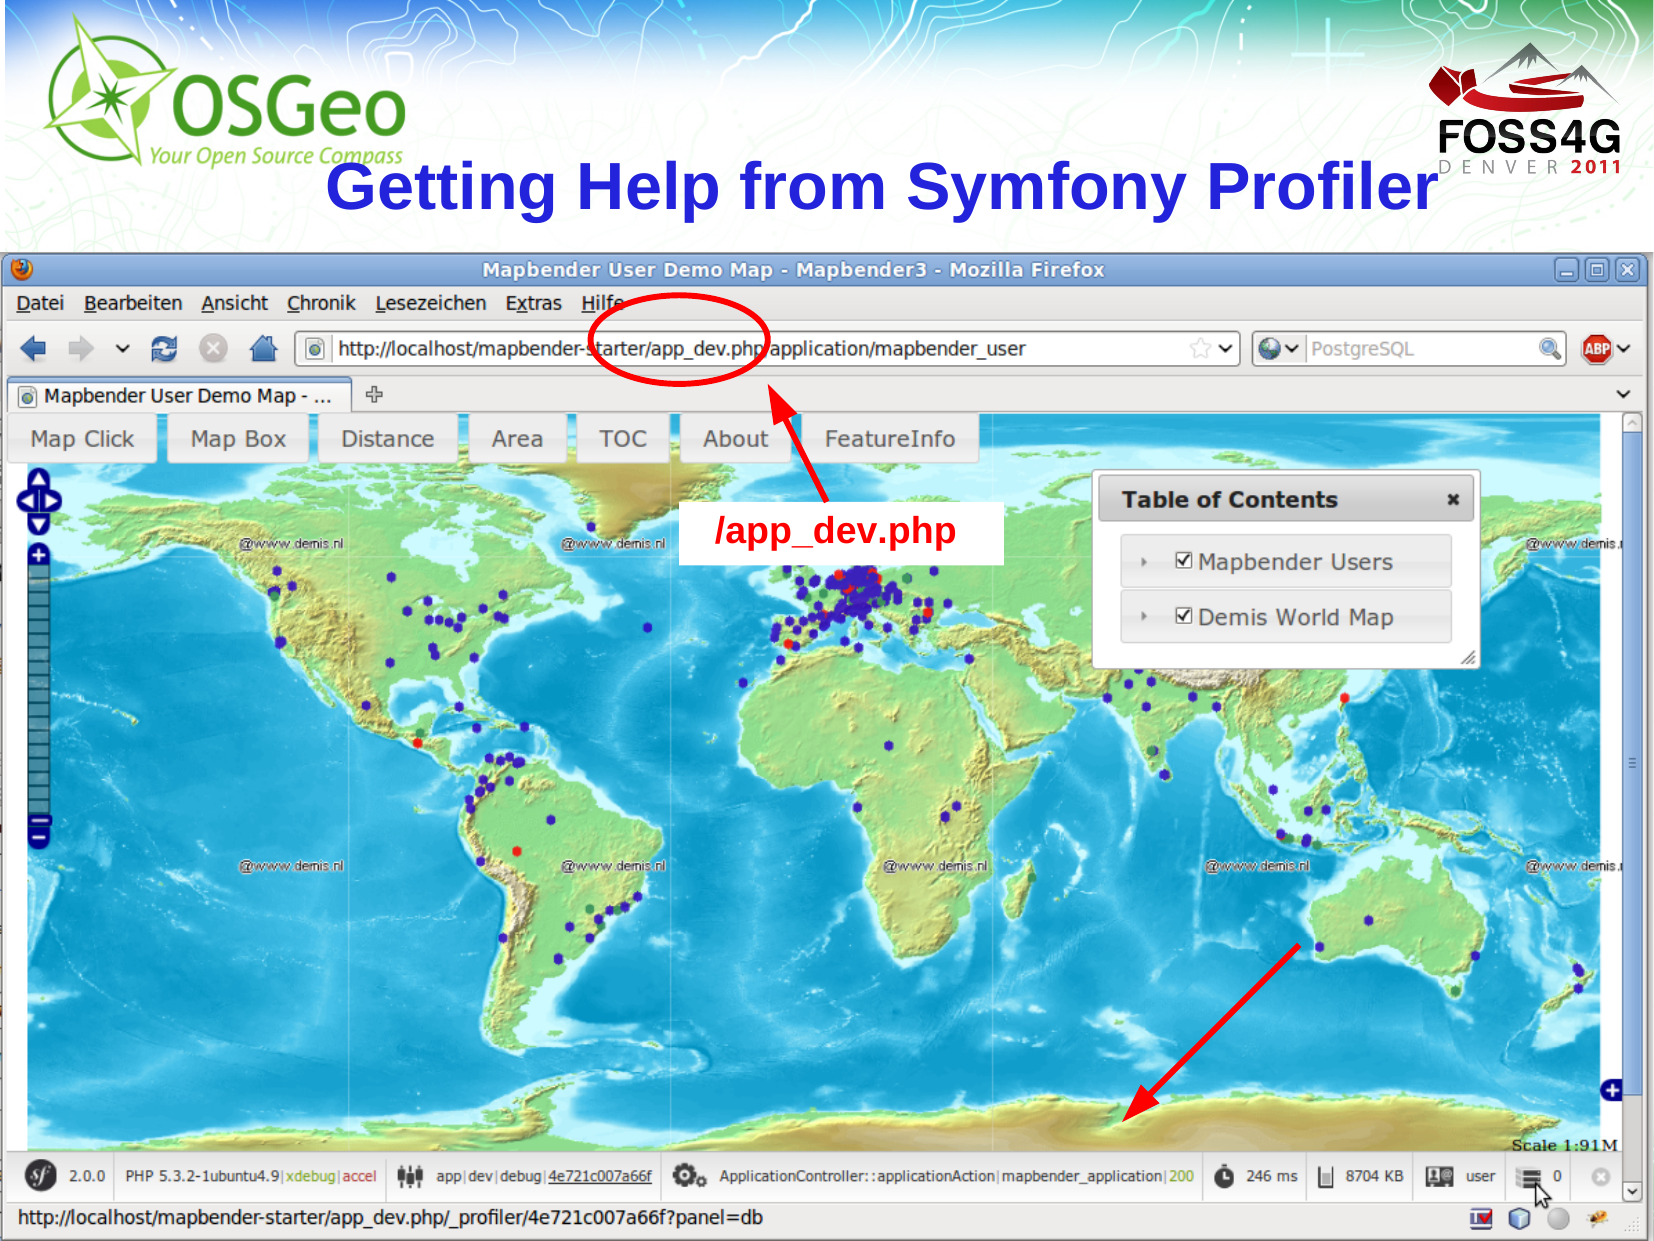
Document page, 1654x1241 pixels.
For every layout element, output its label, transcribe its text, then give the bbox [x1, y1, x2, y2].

picture [0, 0, 1654, 1241]
title Getting Help from Symfony Profiler [203, 119, 1563, 252]
text_box /app_dev.php [679, 501, 1004, 566]
